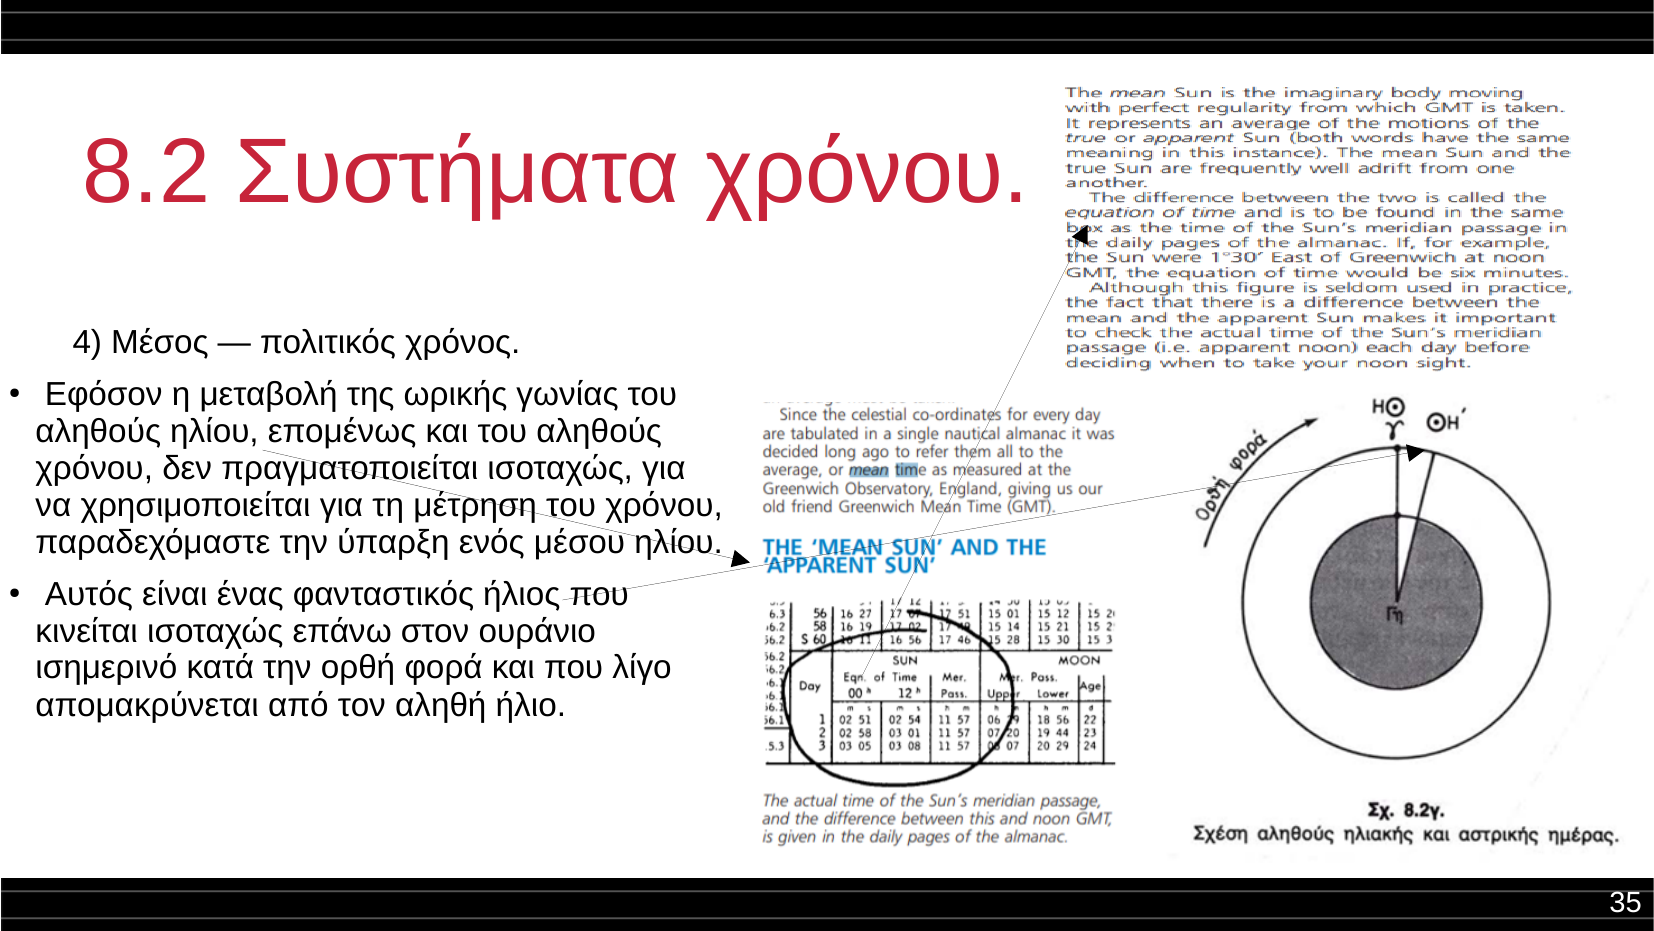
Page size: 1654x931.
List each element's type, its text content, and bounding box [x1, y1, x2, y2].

picture [1, 878, 1654, 931]
picture [1050, 74, 1592, 376]
list 4) Μέσος — πολιτικός χρόνος. Εφόσον η μεταβολή της ωρικής γωνίας του αληθούς ηλίου, επομένως και του αληθούς χρόνου, δεν πραγματοποιείται ισοταχώς, για να χρησιμοποιείται για τη μέτρηση τoυ χρόνου, παραδεχόμαστε την ύπαρξη ενός μέσου ηλίου. Αυτός είναι ένας φανταστικός ήλιος που κινείται ισοταχώς επάνω στον ουράνιο ισημερινό κατά την ορθή φορά και που λίγο απομακρύνεται από τον αληθή ήλιο. [0, 271, 727, 758]
picture [1, 0, 1654, 54]
picture [750, 377, 1654, 863]
picture [750, 402, 998, 567]
title 8.2 Συστήματα χρόνου. [82, 92, 1050, 249]
